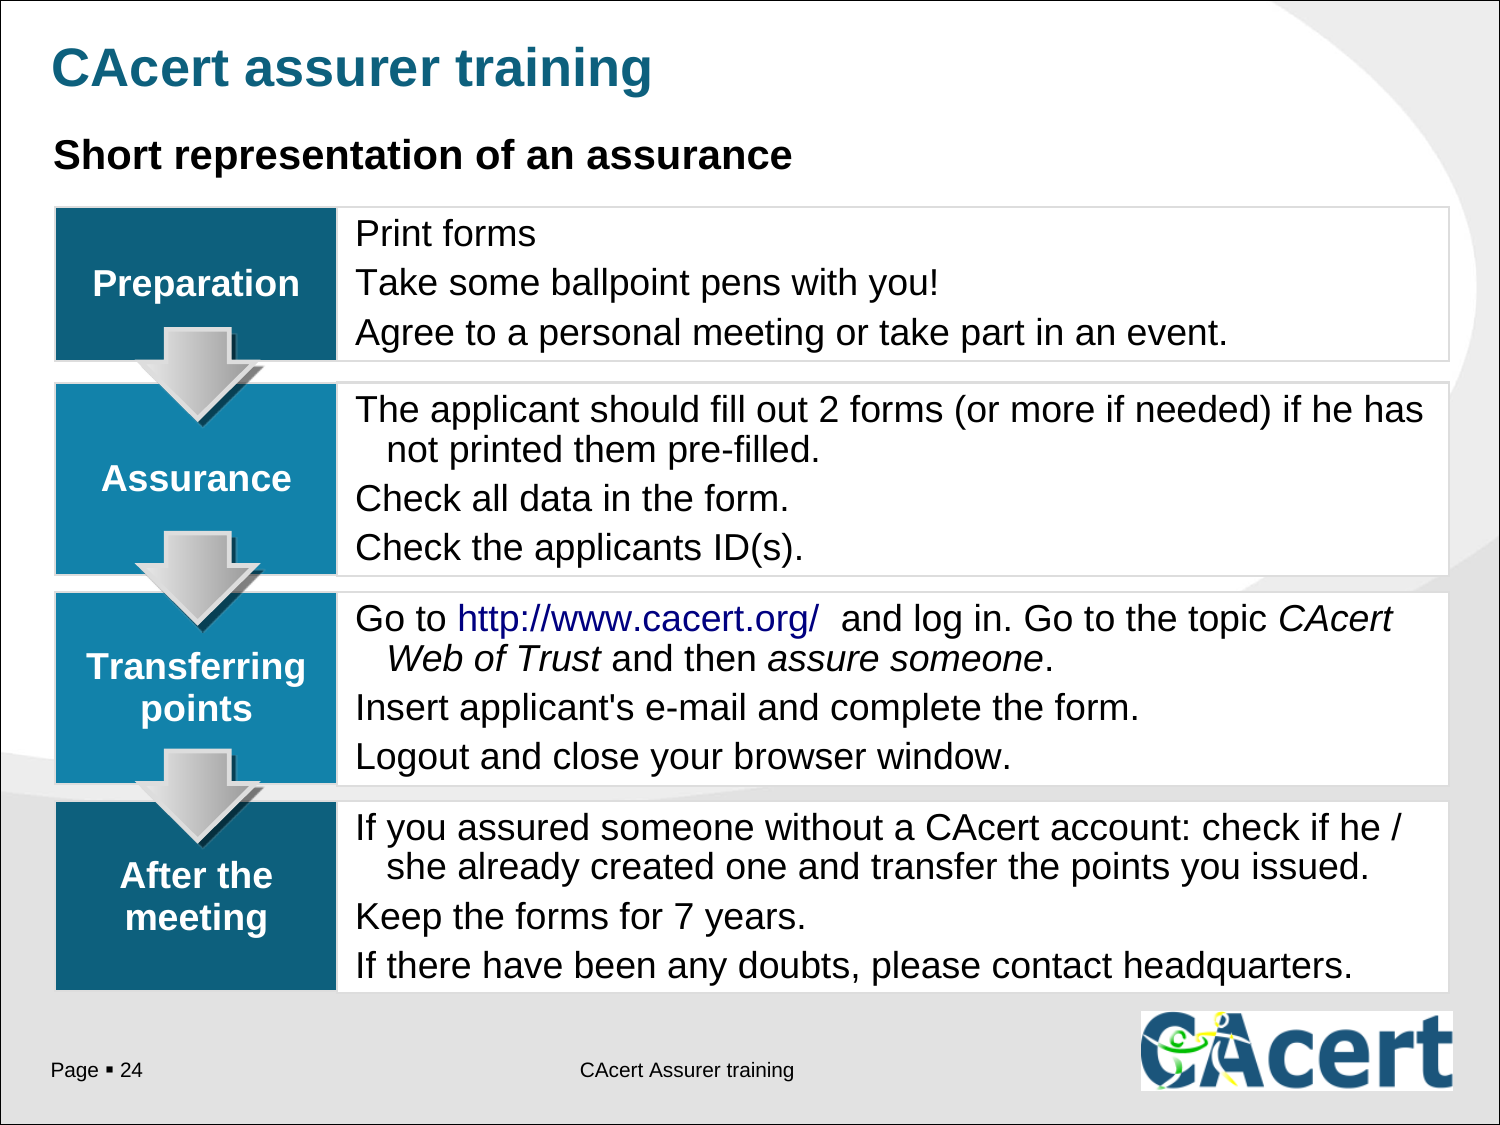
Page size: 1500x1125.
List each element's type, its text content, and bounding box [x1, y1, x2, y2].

text_box [140, 329, 256, 419]
text_box Transferring points [55, 591, 337, 784]
title CAcert assurer training [51, 19, 1450, 118]
text_box [140, 533, 256, 623]
text_box Assurance [55, 382, 337, 575]
picture [1, 1, 1499, 1124]
text_box The applicant should fill out 2 forms (or more if needed) if he has not printed them pre-filled. Check all data in the form. Check the applicants ID(s). [337, 382, 1450, 577]
text_box Short representation of an assurance [53, 125, 997, 185]
text_box Print forms Take some ballpoint pens with you! Agree to a personal meeting or take part in an event. [337, 207, 1450, 361]
text_box Preparation [55, 207, 337, 361]
text_box Go to http://www.cacert.org/ and log in. Go to the topic CAcert Web of Trust and then assure someone. Insert applicant's e-mail and complete the form. Logout and close your browser window. [337, 591, 1450, 786]
text_box [140, 751, 256, 841]
text_box If you assured someone without a CAcert account: check if he / she already created one and transfer the points you issued. Keep the forms for 7 years. If there have been any doubts, please contact headquarters. [337, 801, 1450, 994]
text_box After the meeting [55, 801, 337, 992]
